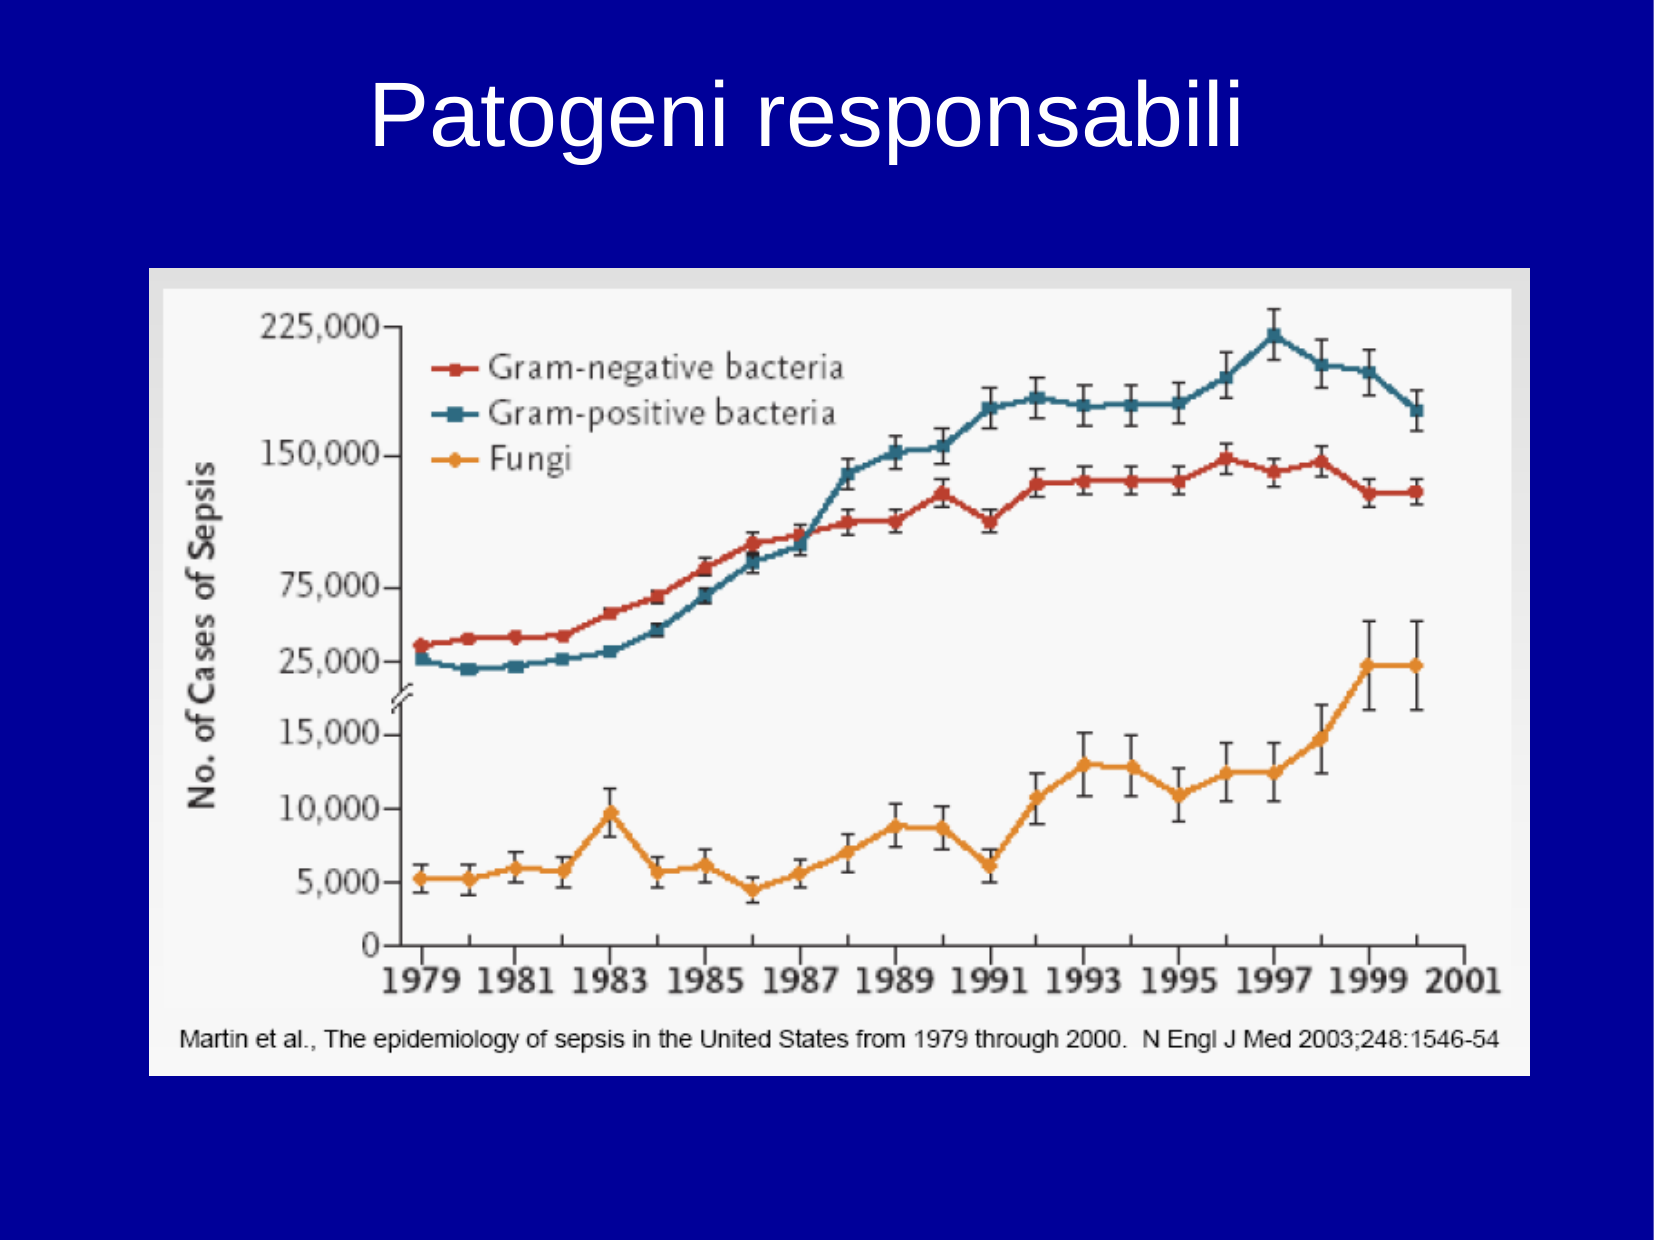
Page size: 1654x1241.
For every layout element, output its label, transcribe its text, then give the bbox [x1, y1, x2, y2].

text_box Patogeni responsabili [84, 46, 1530, 173]
picture [149, 268, 1530, 1076]
